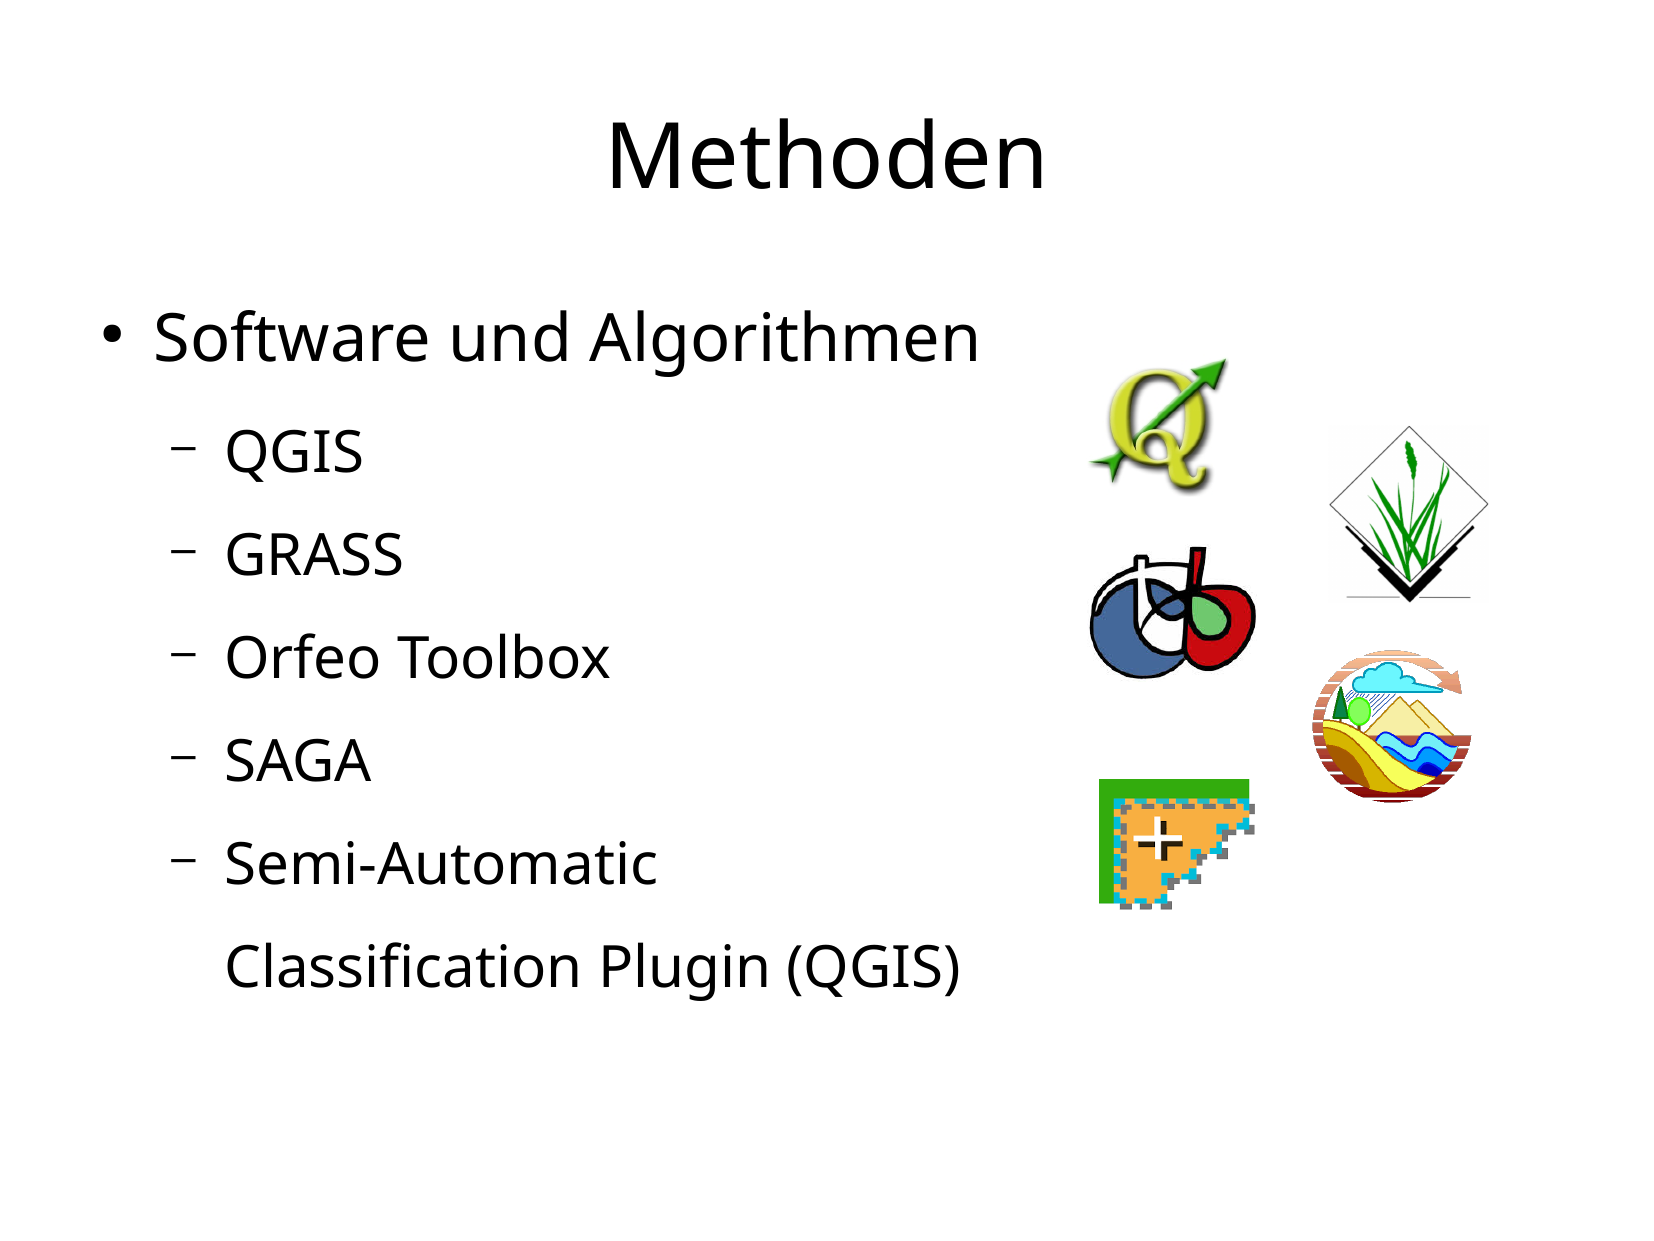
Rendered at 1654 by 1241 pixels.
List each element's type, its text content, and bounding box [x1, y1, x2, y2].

picture [1311, 649, 1473, 804]
title Methoden [82, 49, 1571, 257]
picture [1080, 516, 1264, 709]
picture [1099, 779, 1264, 929]
picture [1086, 354, 1229, 497]
picture [1328, 425, 1489, 603]
list Software und Algorithmen QGIS GRASS Orfeo Toolbox SAGA Semi-Automatic Classification Plugin (QGIS) [82, 290, 1571, 1010]
